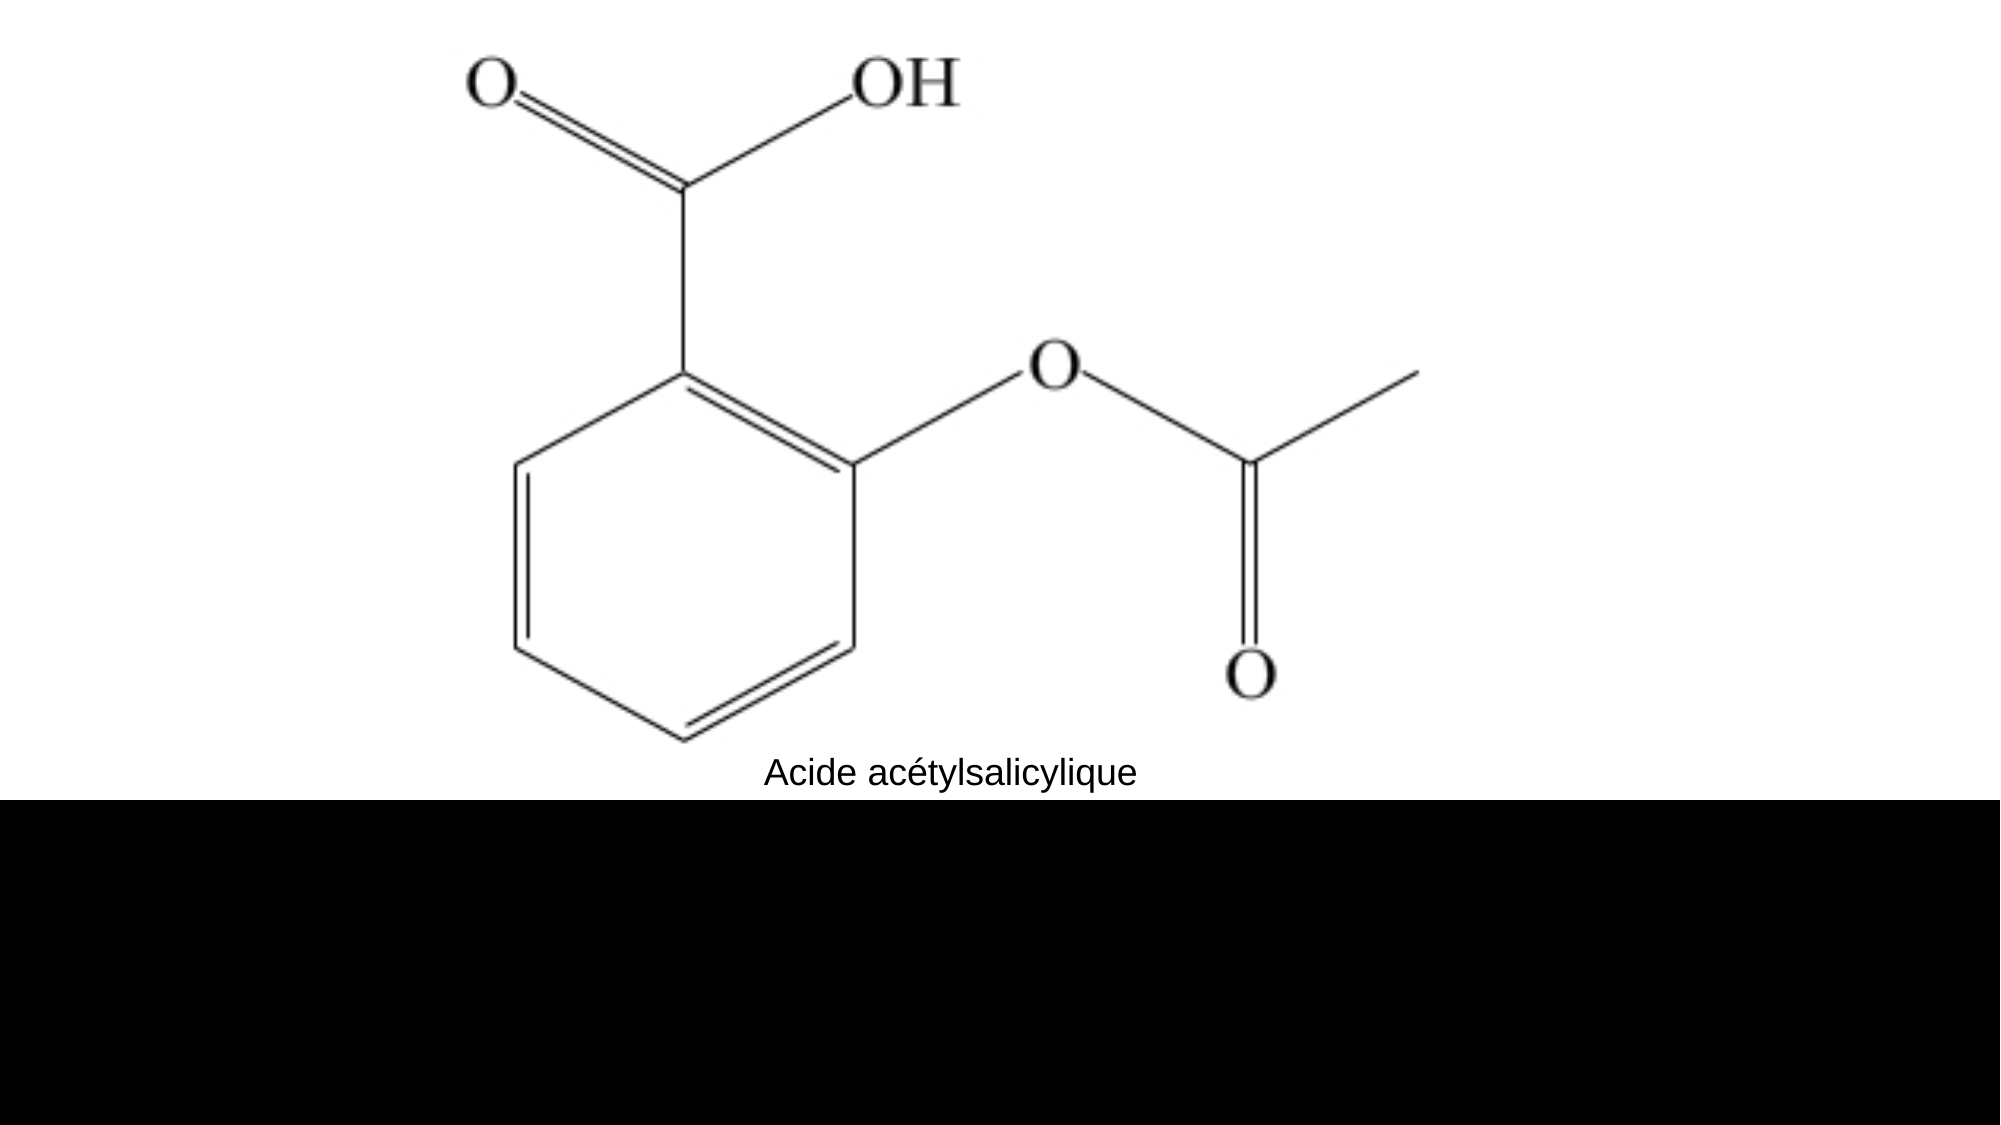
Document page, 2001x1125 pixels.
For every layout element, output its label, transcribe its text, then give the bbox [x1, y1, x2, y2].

text_box Acide acétylsalicylique [531, 744, 1371, 800]
picture [401, 0, 1477, 780]
text_box [0, 800, 2000, 1125]
